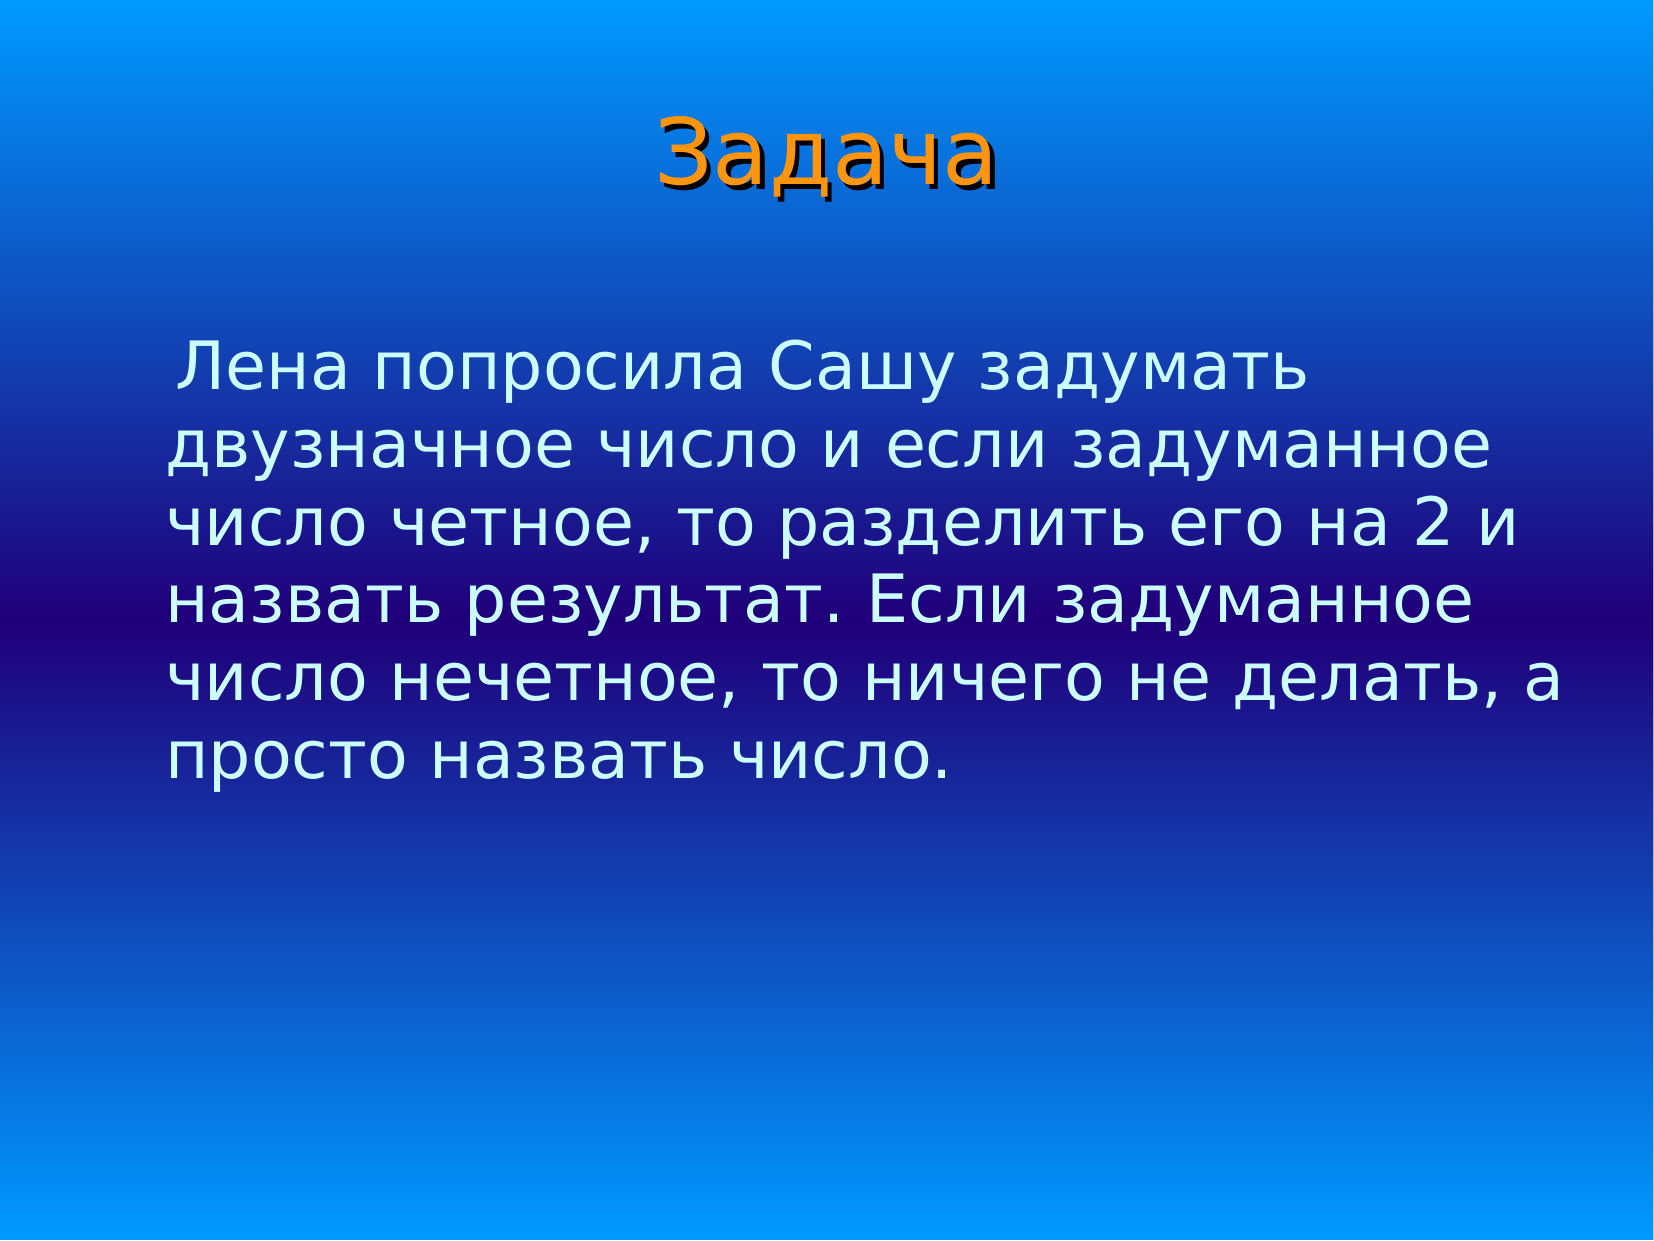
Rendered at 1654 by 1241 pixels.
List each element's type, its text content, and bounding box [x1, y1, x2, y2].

title Задача [82, 56, 1571, 250]
list Лена попросила Сашу задумать двузначное число и если задуманное число четное, то разделить его на 2 и назвать результат. Если задуманное число нечетное, то ничего не делать, а просто назвать число. [94, 327, 1583, 903]
